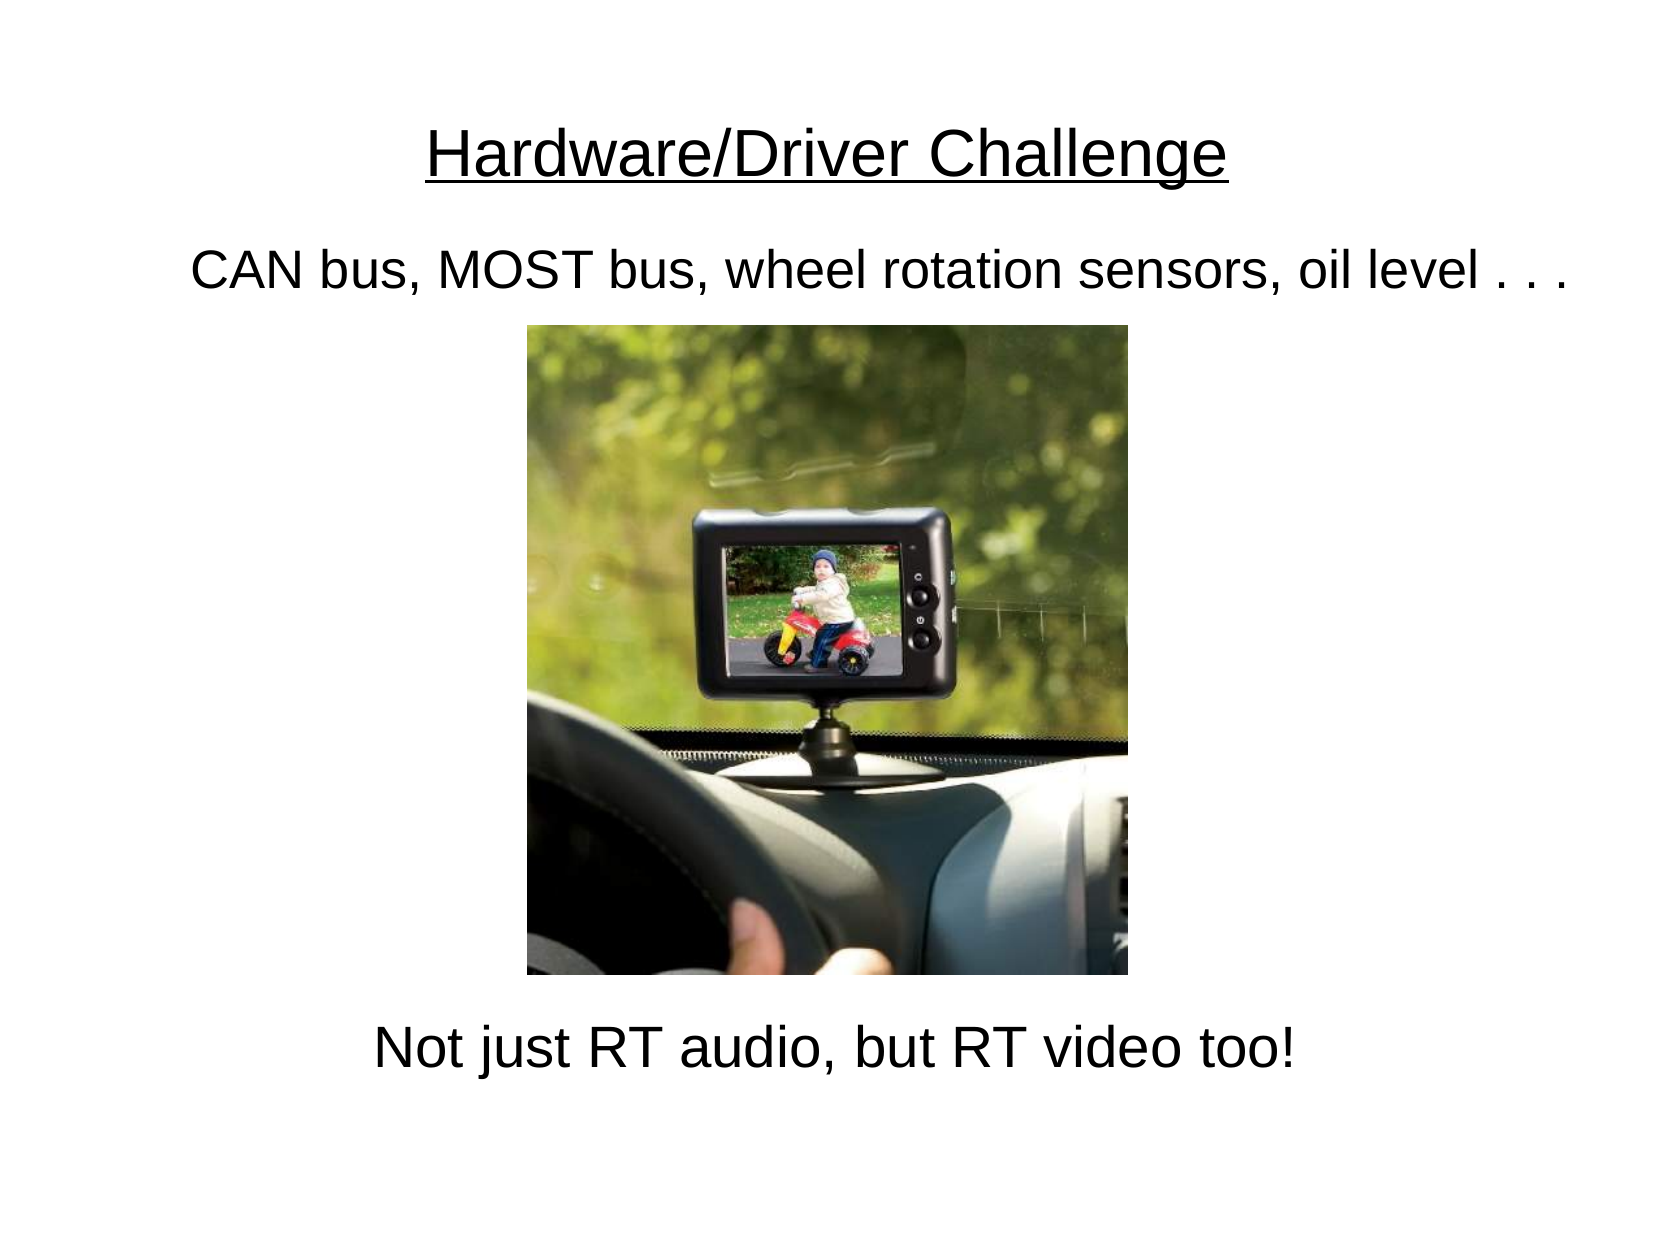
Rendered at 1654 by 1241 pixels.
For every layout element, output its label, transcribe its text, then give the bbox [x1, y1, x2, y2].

picture [527, 325, 1128, 976]
text_box Not just RT audio, but RT video too! [337, 1007, 1317, 1088]
title Hardware/Driver Challenge [82, 49, 1571, 257]
text_box CAN bus, MOST bus, wheel rotation sensors, oil level . . . [175, 231, 1602, 308]
